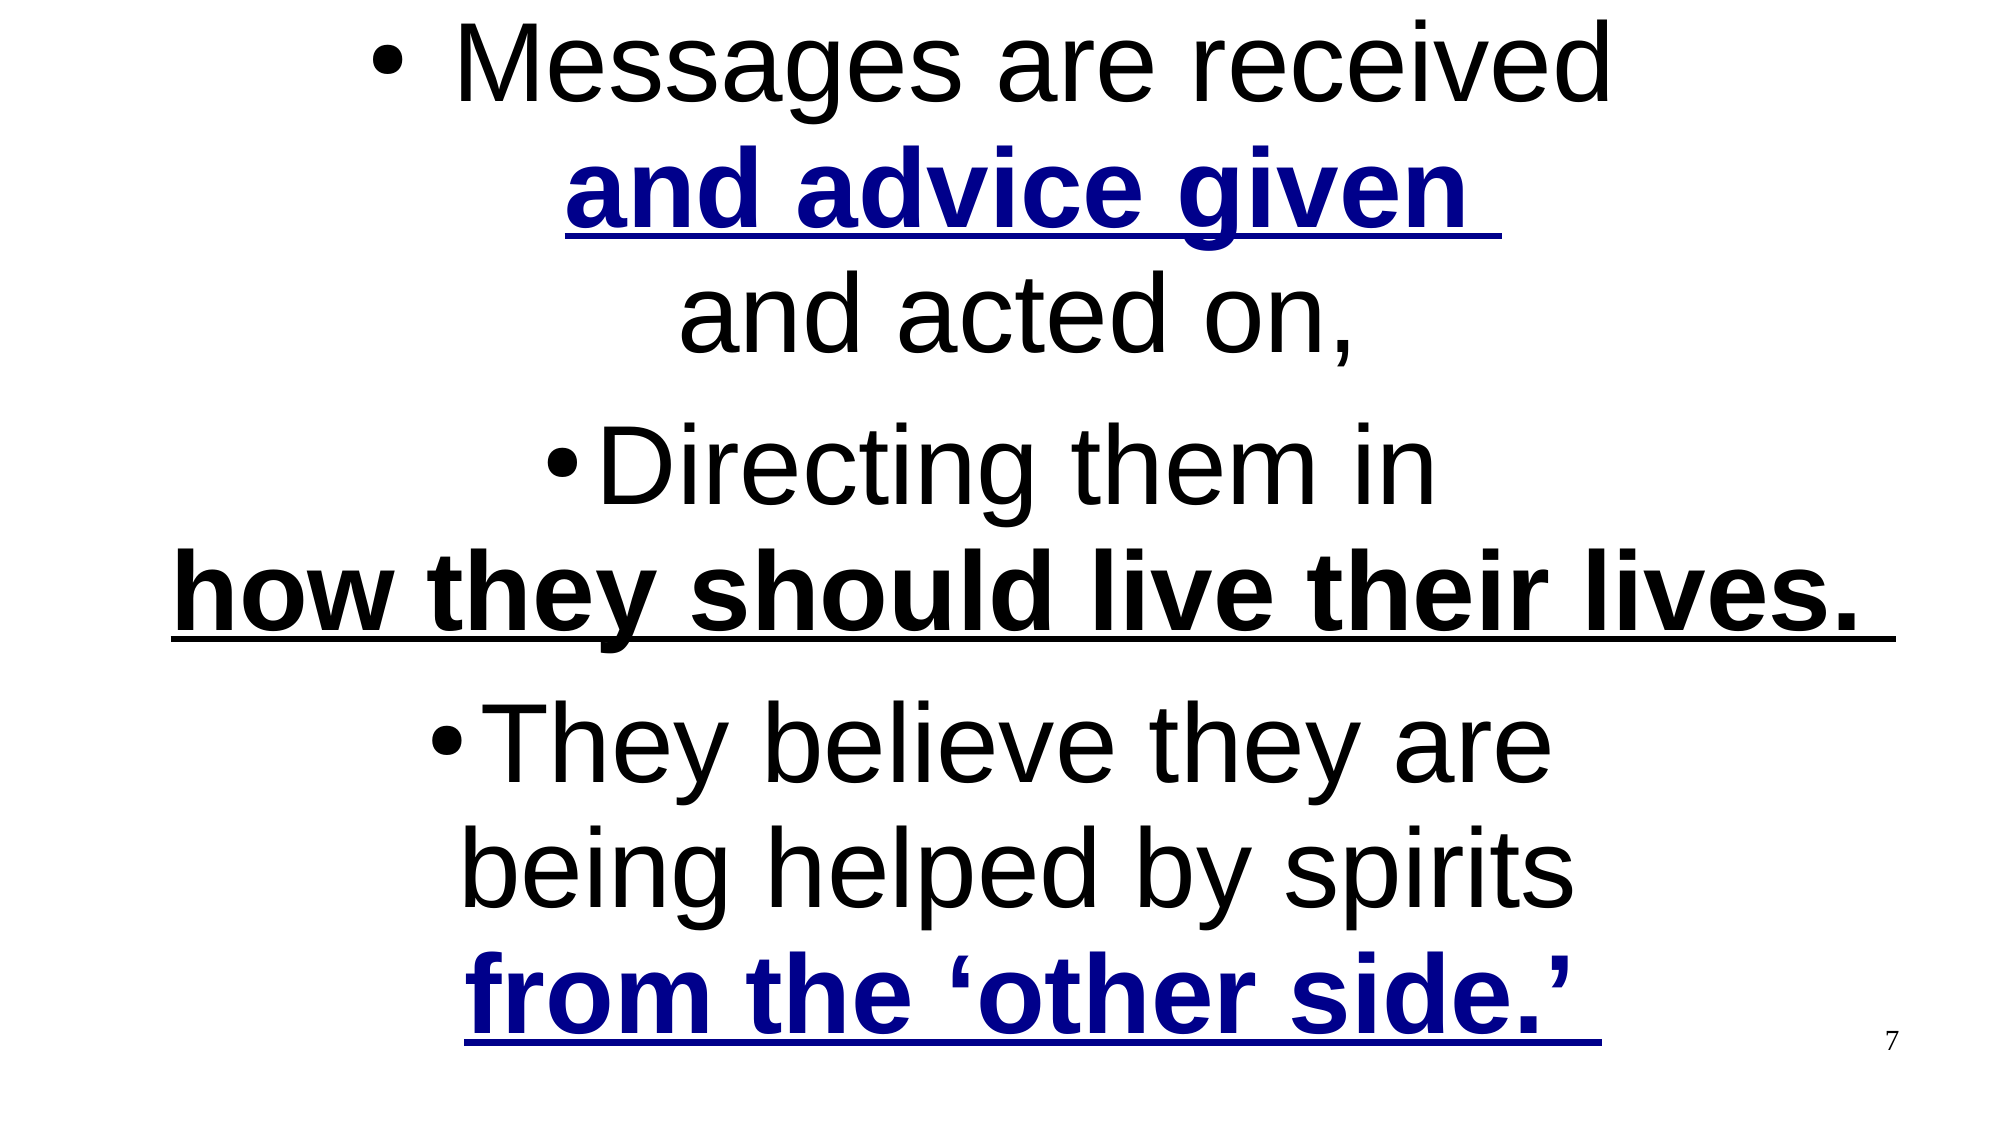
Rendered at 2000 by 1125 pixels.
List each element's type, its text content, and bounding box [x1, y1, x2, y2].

list Messages are received and advice given and acted on, Directing them in how they should live their lives. They believe they are being helped by spirits from the ‘other side.’ [0, 0, 1996, 1123]
